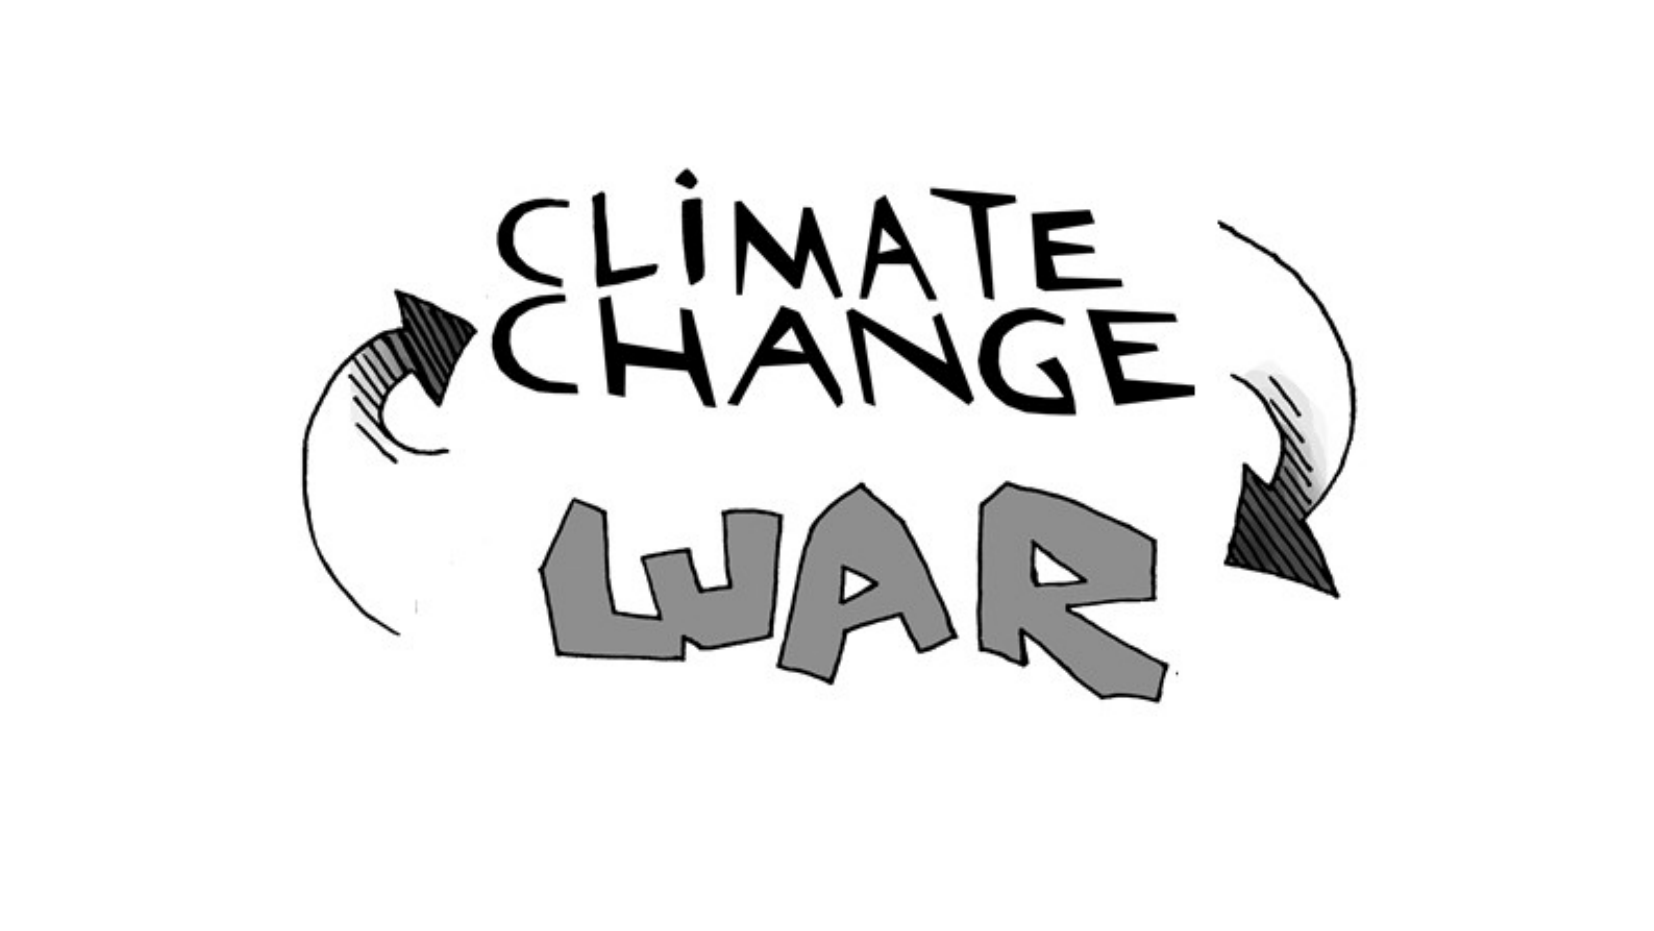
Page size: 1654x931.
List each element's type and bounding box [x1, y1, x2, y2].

picture [249, 133, 1410, 721]
